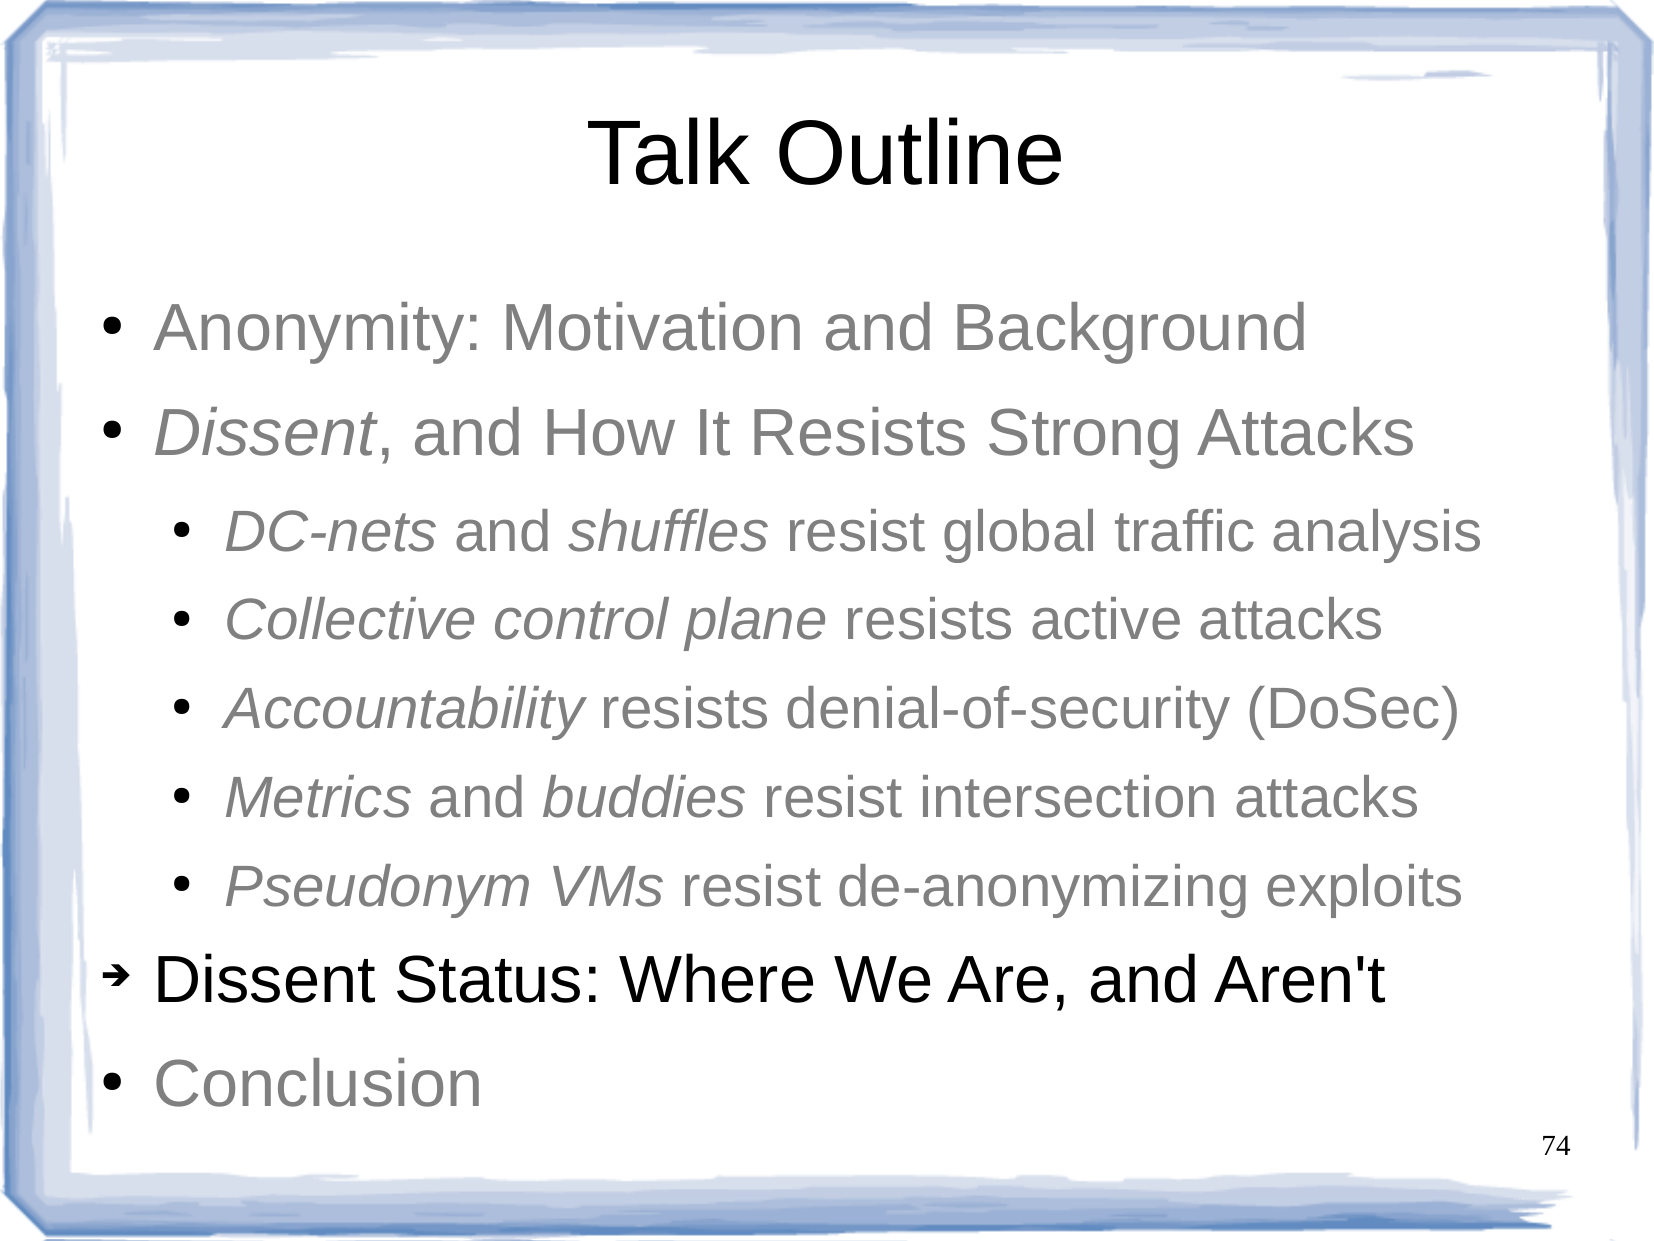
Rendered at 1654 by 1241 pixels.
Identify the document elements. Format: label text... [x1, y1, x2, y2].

title Talk Outline [82, 49, 1571, 257]
picture [0, 0, 1654, 1241]
list Anonymity: Motivation and Background Dissent, and How It Resists Strong Attacks DC-nets and shuffles resist global traffic analysis Collective control plane resists active attacks Accountability resists denial-of-security (DoSec) Metrics and buddies resist intersection attacks Pseudonym VMs resist de-anonymizing exploits Dissent Status: Where We Are, and Aren't Conclusion [82, 290, 1571, 1120]
